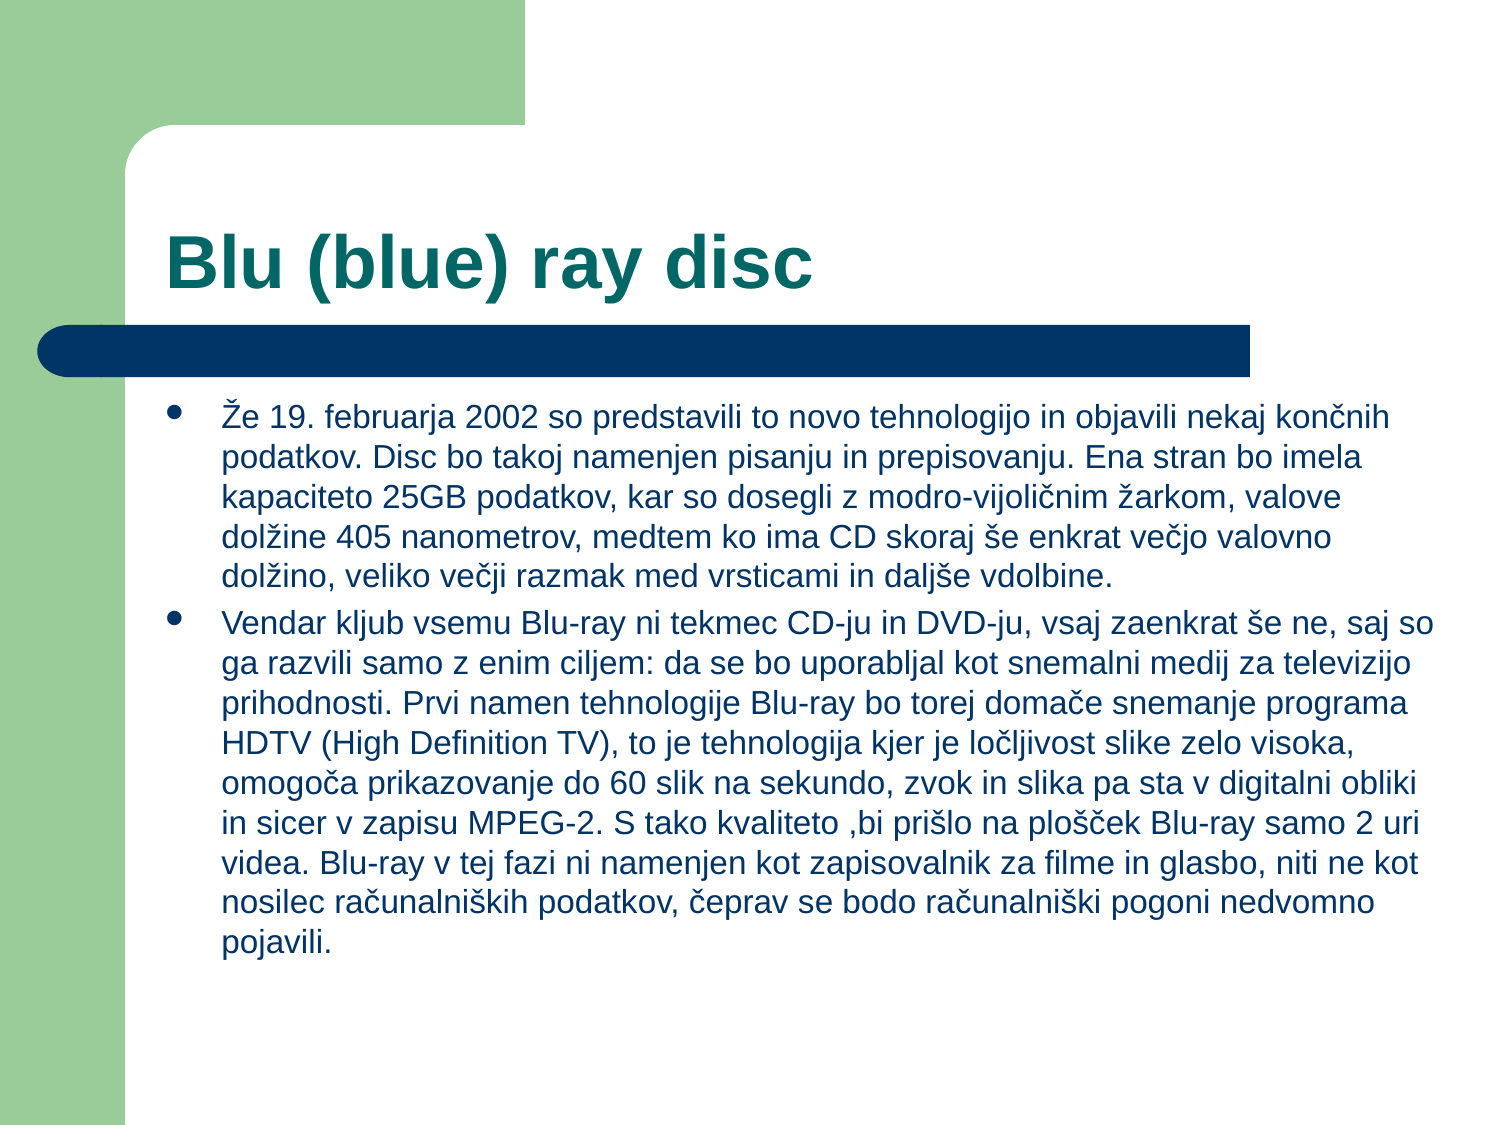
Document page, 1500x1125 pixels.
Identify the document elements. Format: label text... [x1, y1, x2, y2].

title Blu (blue) ray disc [150, 125, 1463, 313]
list Že 19. februarja 2002 so predstavili to novo tehnologijo in objavili nekaj končnih podatkov. Disc bo takoj namenjen pisanju in prepisovanju. Ena stran bo imela kapaciteto 25GB podatkov, kar so dosegli z modro-vijoličnim žarkom, valove dolžine 405 nanometrov, medtem ko ima CD skoraj še enkrat večjo valovno dolžino, veliko večji razmak med vrsticami in daljše vdolbine. Vendar kljub vsemu Blu-ray ni tekmec CD-ju in DVD-ju, vsaj zaenkrat še ne, saj so ga razvili samo z enim ciljem: da se bo uporabljal kot snemalni medij za televizijo prihodnosti. Prvi namen tehnologije Blu-ray bo torej domače snemanje programa HDTV (High Definition TV), to je tehnologija kjer je ločljivost slike zelo visoka, omogoča prikazovanje do 60 slik na sekundo, zvok in slika pa sta v digitalni obliki in sicer v zapisu MPEG-2. S tako kvaliteto ,bi prišlo na plošček Blu-ray samo 2 uri videa. Blu-ray v tej fazi ni namenjen kot zapisovalnik za filme in glasbo, niti ne kot nosilec računalniških podatkov, čeprav se bodo računalniški pogoni nedvomno pojavili. [150, 387, 1463, 1000]
